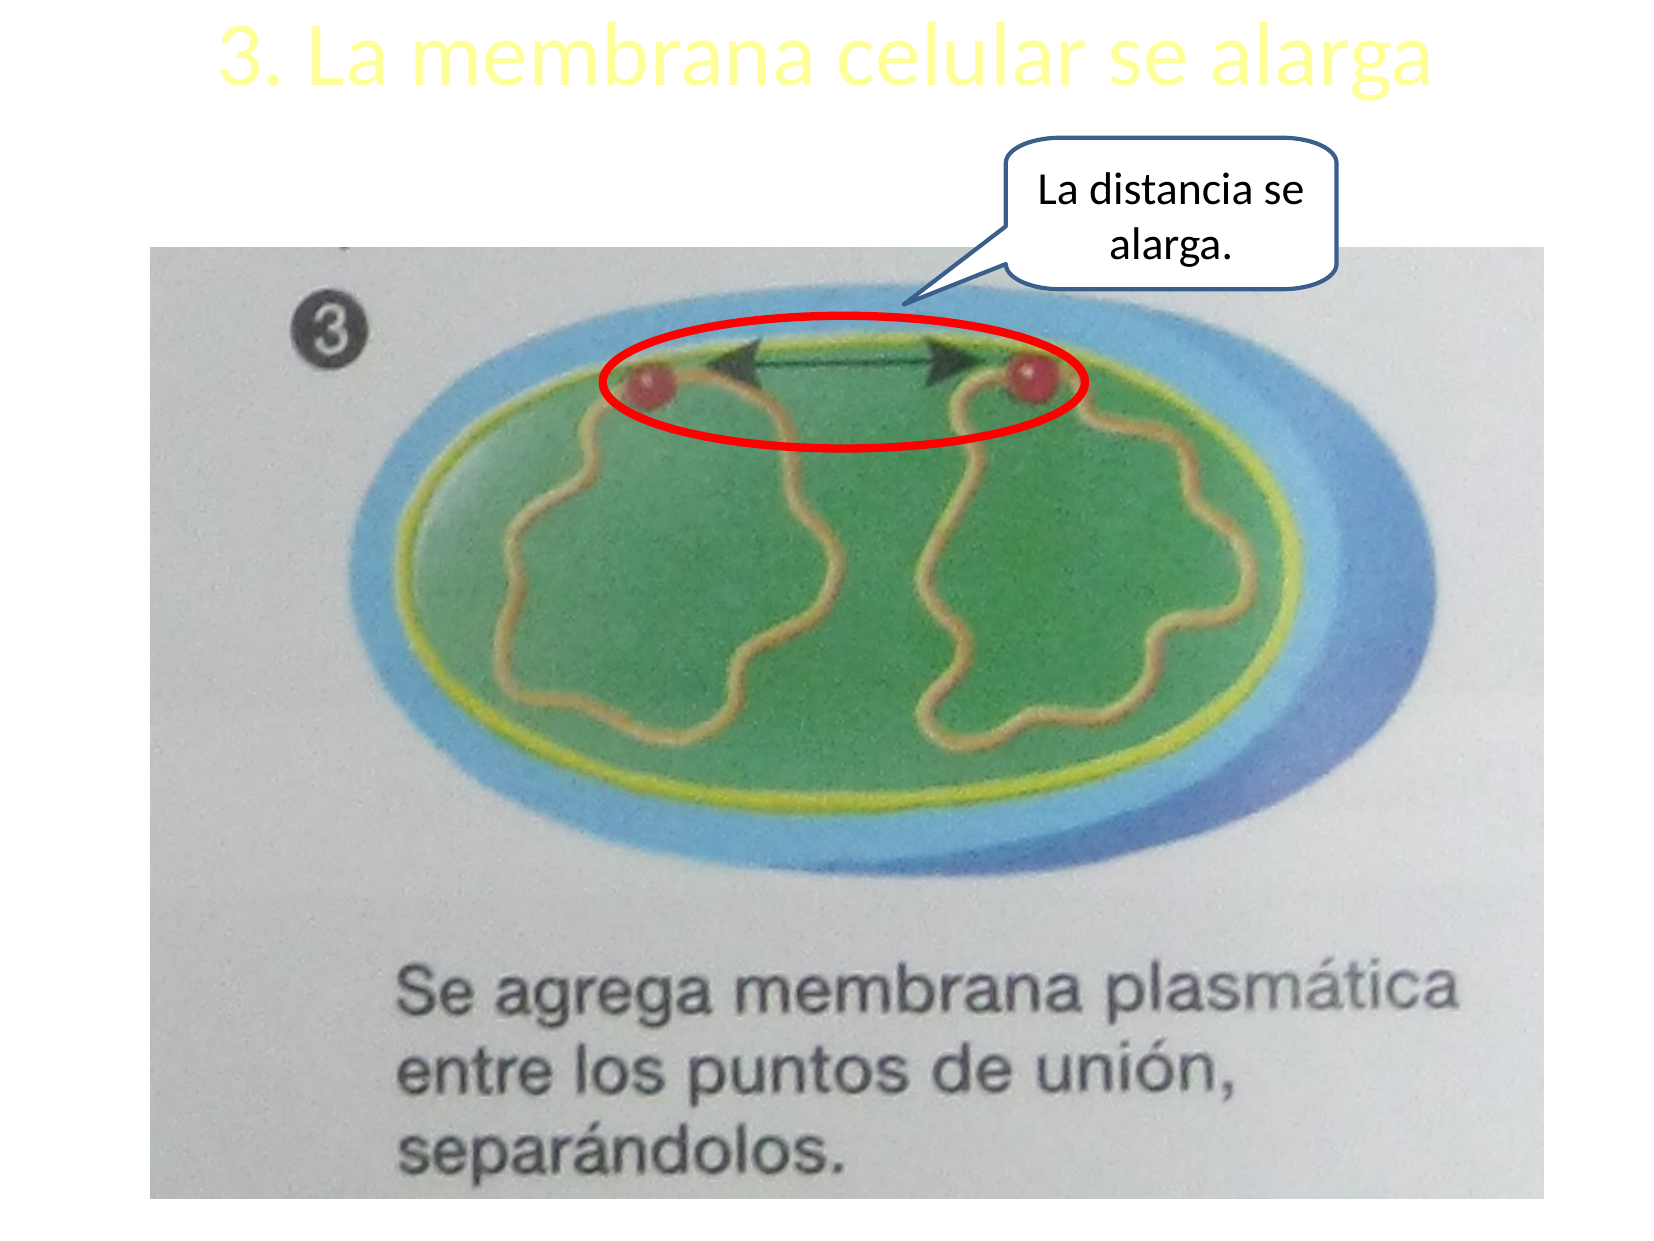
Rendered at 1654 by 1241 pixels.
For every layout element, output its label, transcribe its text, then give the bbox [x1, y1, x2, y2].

text_box La distancia se alarga. [903, 137, 1337, 305]
picture [150, 247, 1544, 1199]
title 3. La membrana celular se alarga [82, 0, 1571, 193]
